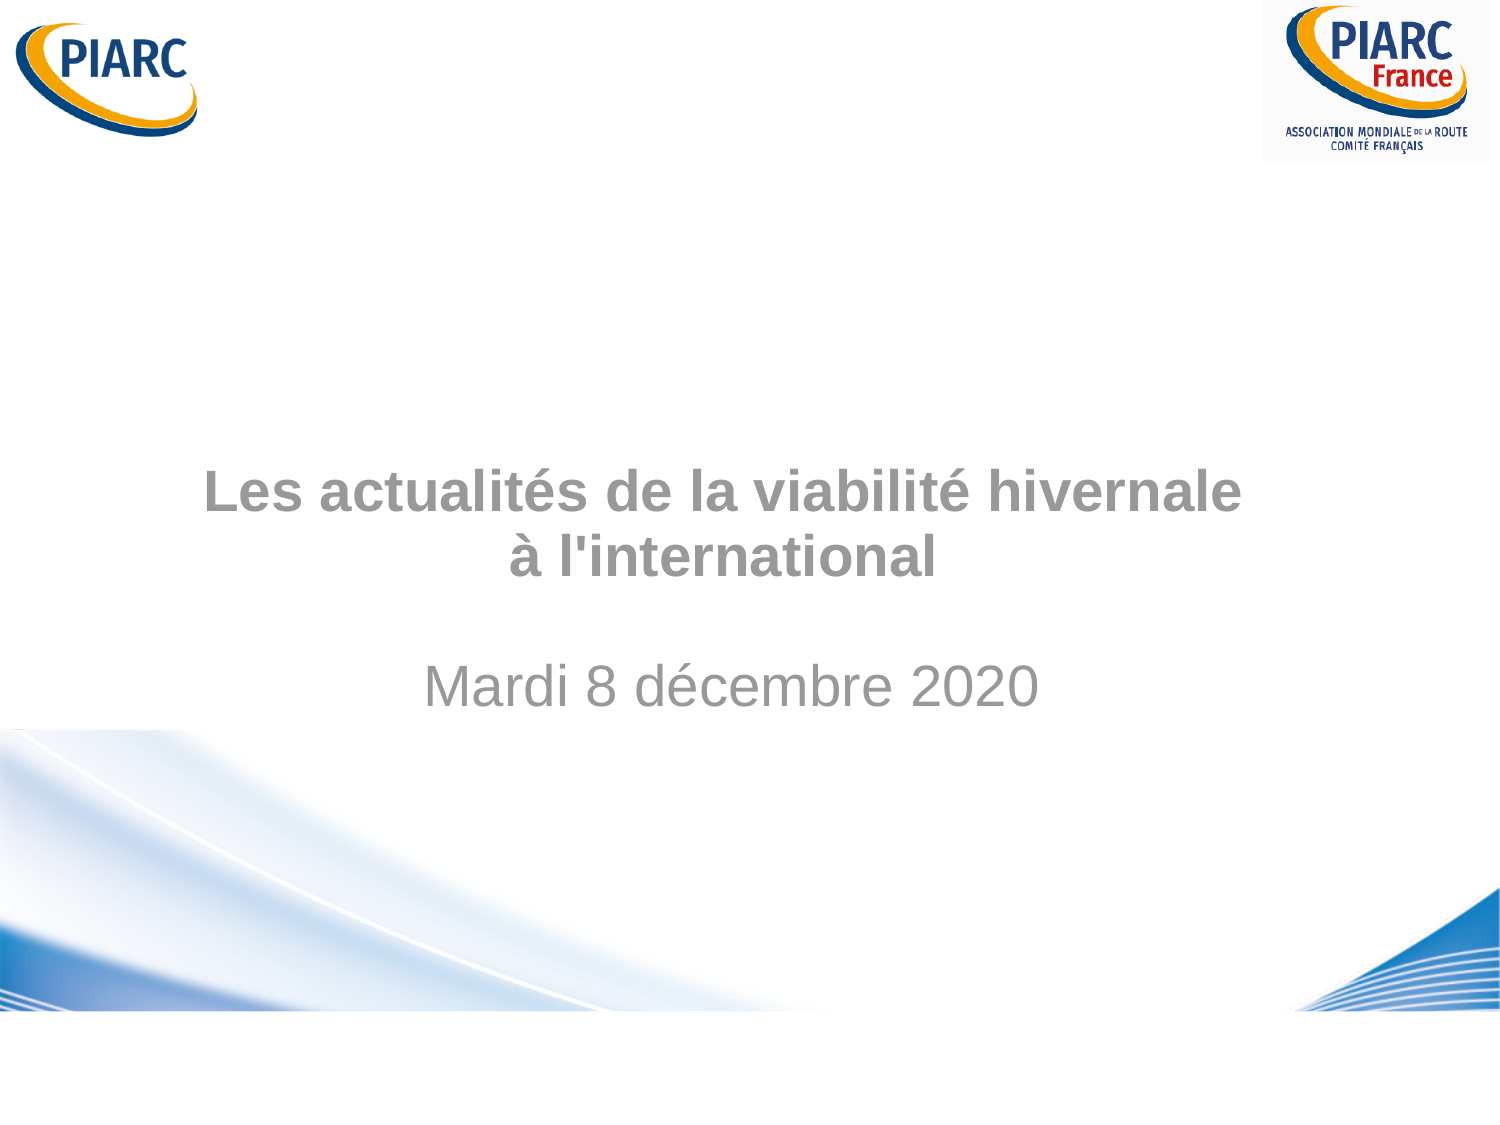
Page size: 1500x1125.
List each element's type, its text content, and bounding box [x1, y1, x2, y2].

picture [1263, 0, 1489, 161]
text_box Les actualités de la viabilité hivernale à l'international Mardi 8 décembre 2020 [195, 413, 1252, 766]
picture [0, 0, 237, 184]
picture [0, 708, 1500, 1011]
